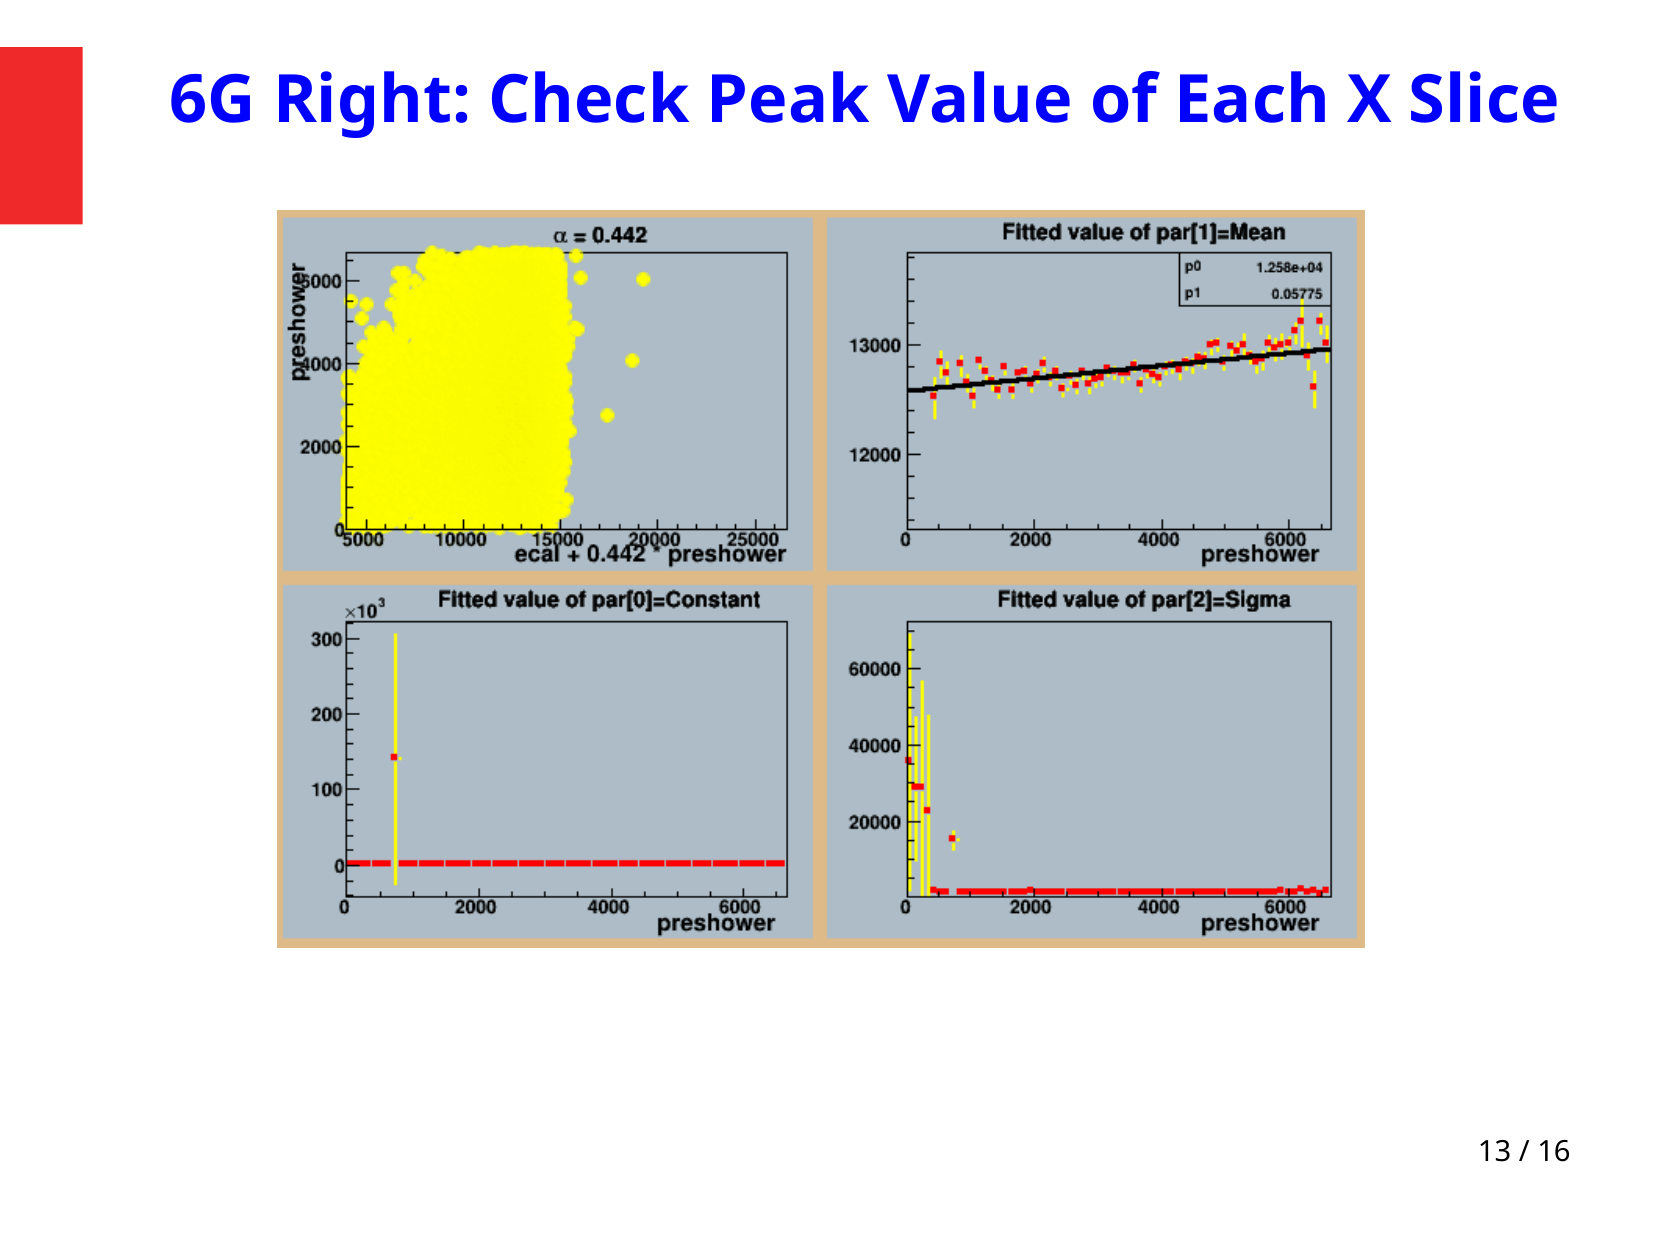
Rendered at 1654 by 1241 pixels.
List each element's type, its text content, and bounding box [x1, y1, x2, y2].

title 6G Right: Check Peak Value of Each X Slice [82, 45, 1648, 148]
picture [277, 210, 1365, 948]
